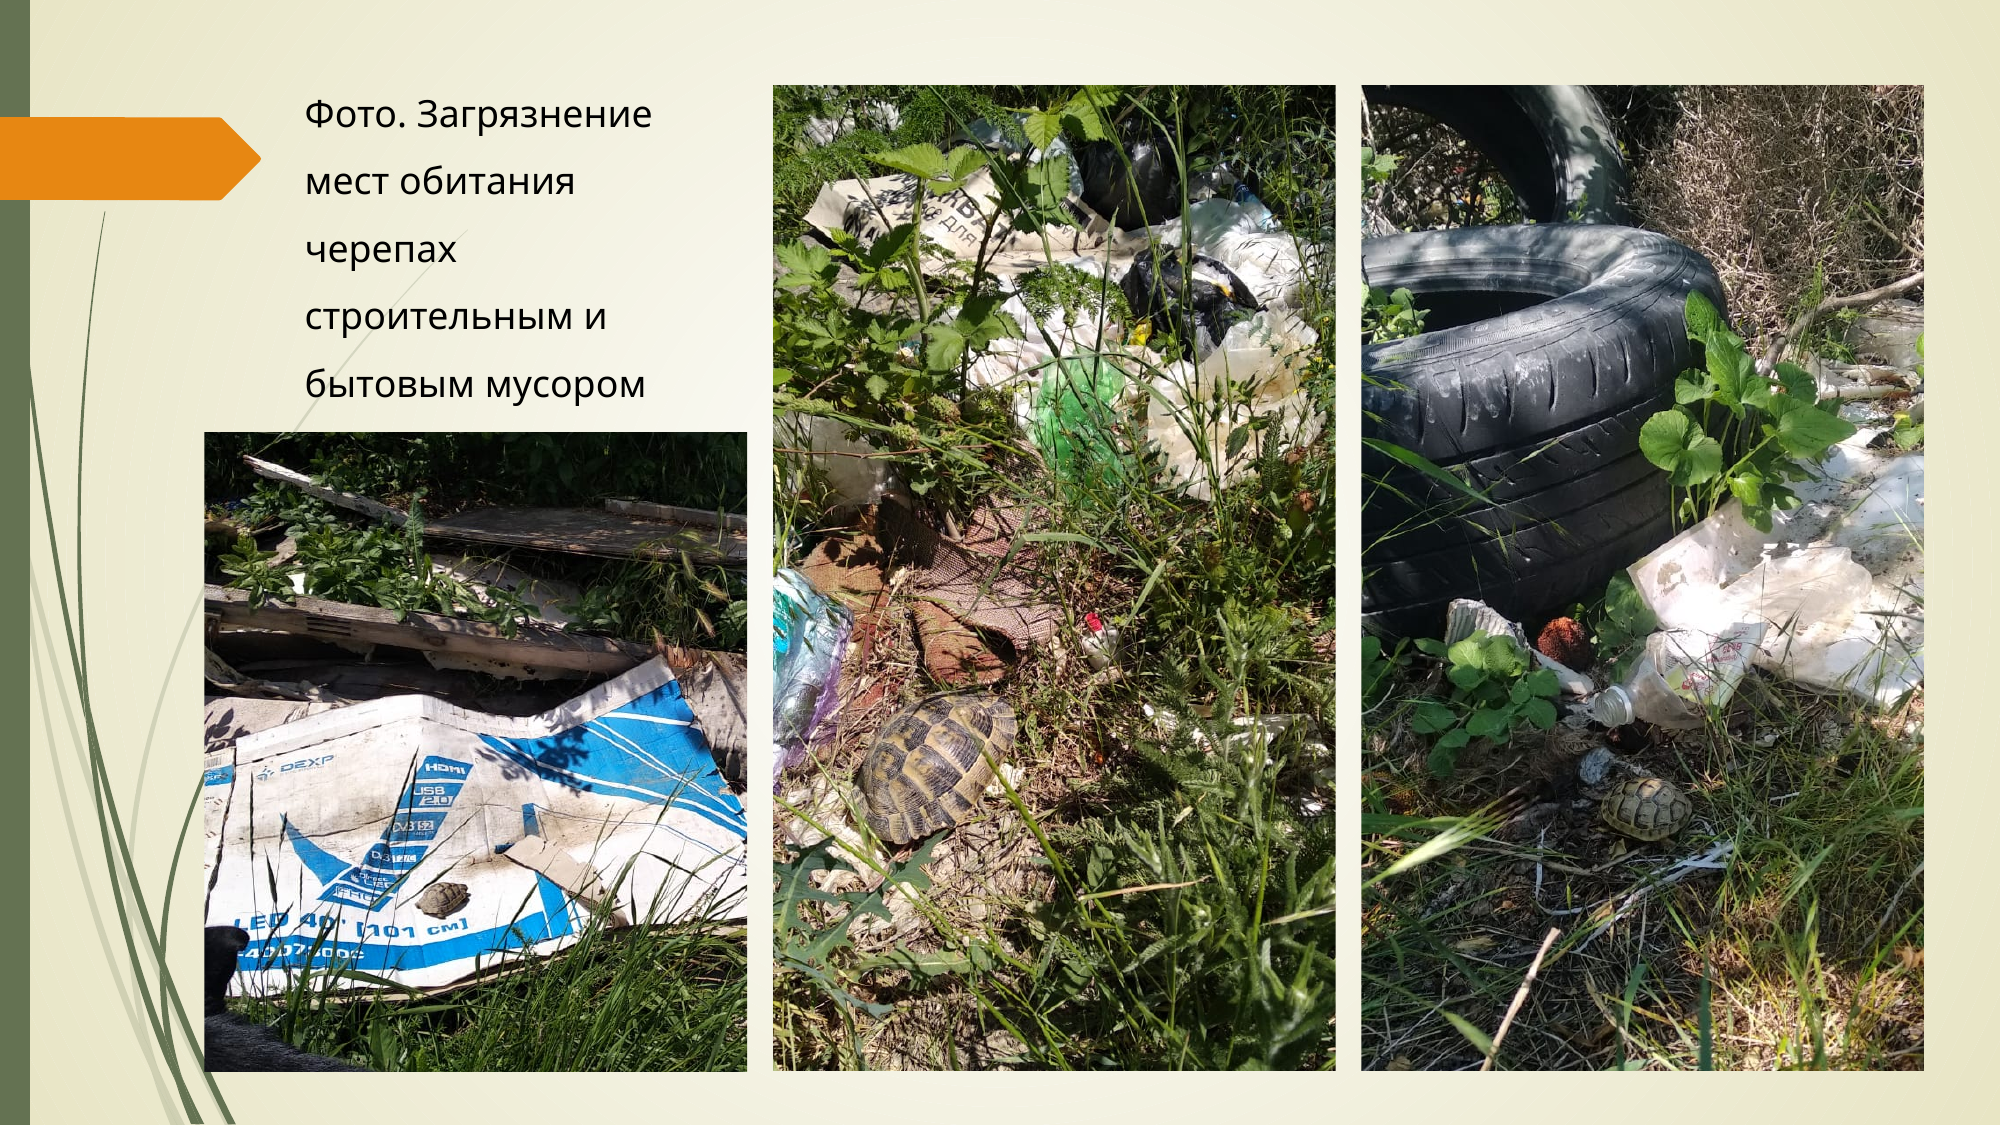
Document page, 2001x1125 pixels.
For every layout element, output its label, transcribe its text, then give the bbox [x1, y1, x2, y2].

text_box Фото. Загрязнение мест обитания черепах строительным и бытовым мусором [289, 59, 699, 407]
picture [1361, 85, 1924, 1071]
picture [204, 432, 748, 1083]
picture [773, 85, 1336, 1071]
